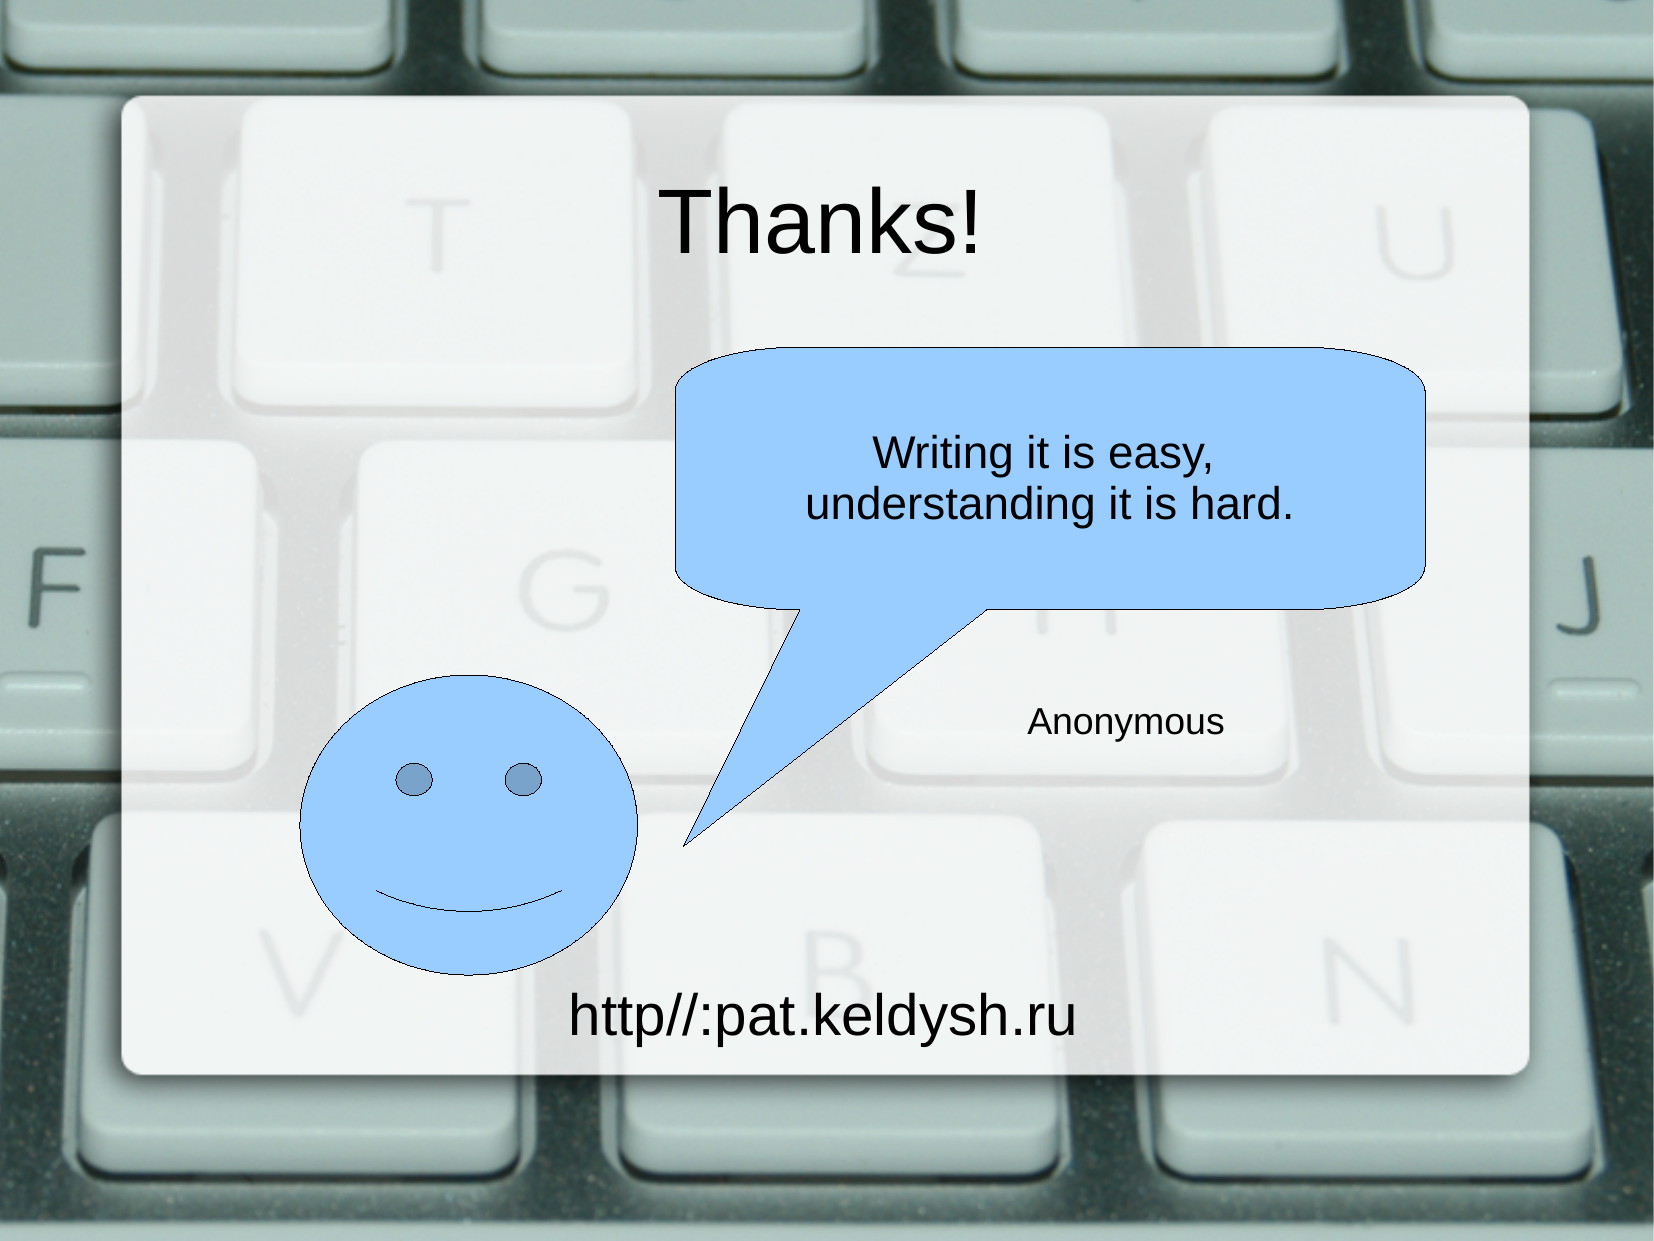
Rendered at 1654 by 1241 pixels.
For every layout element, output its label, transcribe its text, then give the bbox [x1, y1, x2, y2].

title Thanks! [135, 117, 1506, 325]
picture [0, 0, 1654, 1241]
text_box Writing it is easy, understanding it is hard. [675, 347, 1426, 847]
text_box Anonymous [1012, 693, 1250, 751]
text_box [299, 675, 638, 976]
text_box http//:pat.keldysh.ru [542, 975, 1106, 1088]
